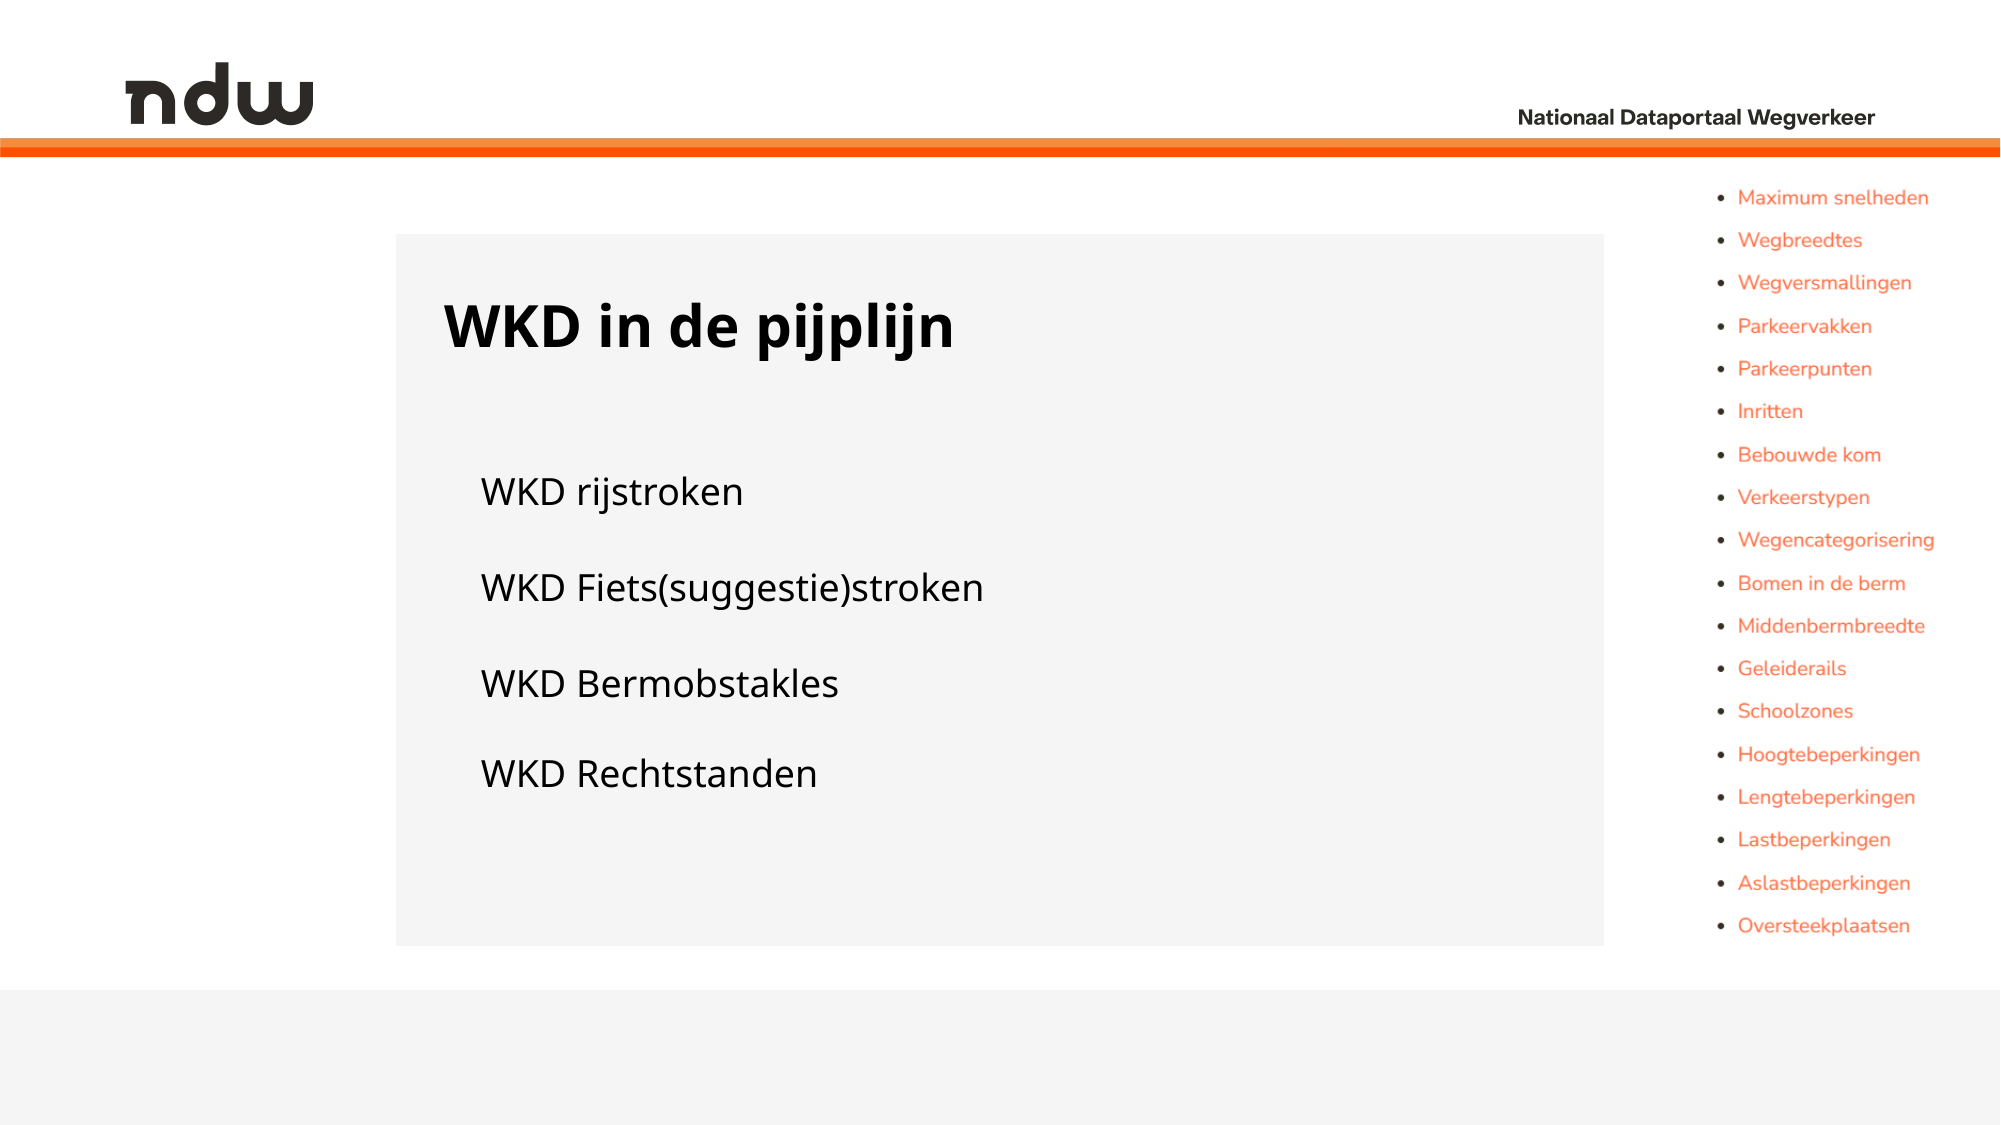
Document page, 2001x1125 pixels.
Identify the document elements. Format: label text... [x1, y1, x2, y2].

title WKD in de pijplijn [416, 51, 1585, 145]
list WKD rijstroken WKD Fiets(suggestie)stroken WKD Bermobstakles WKD Rechtstanden [402, 249, 1571, 1002]
picture [1691, 165, 1972, 960]
